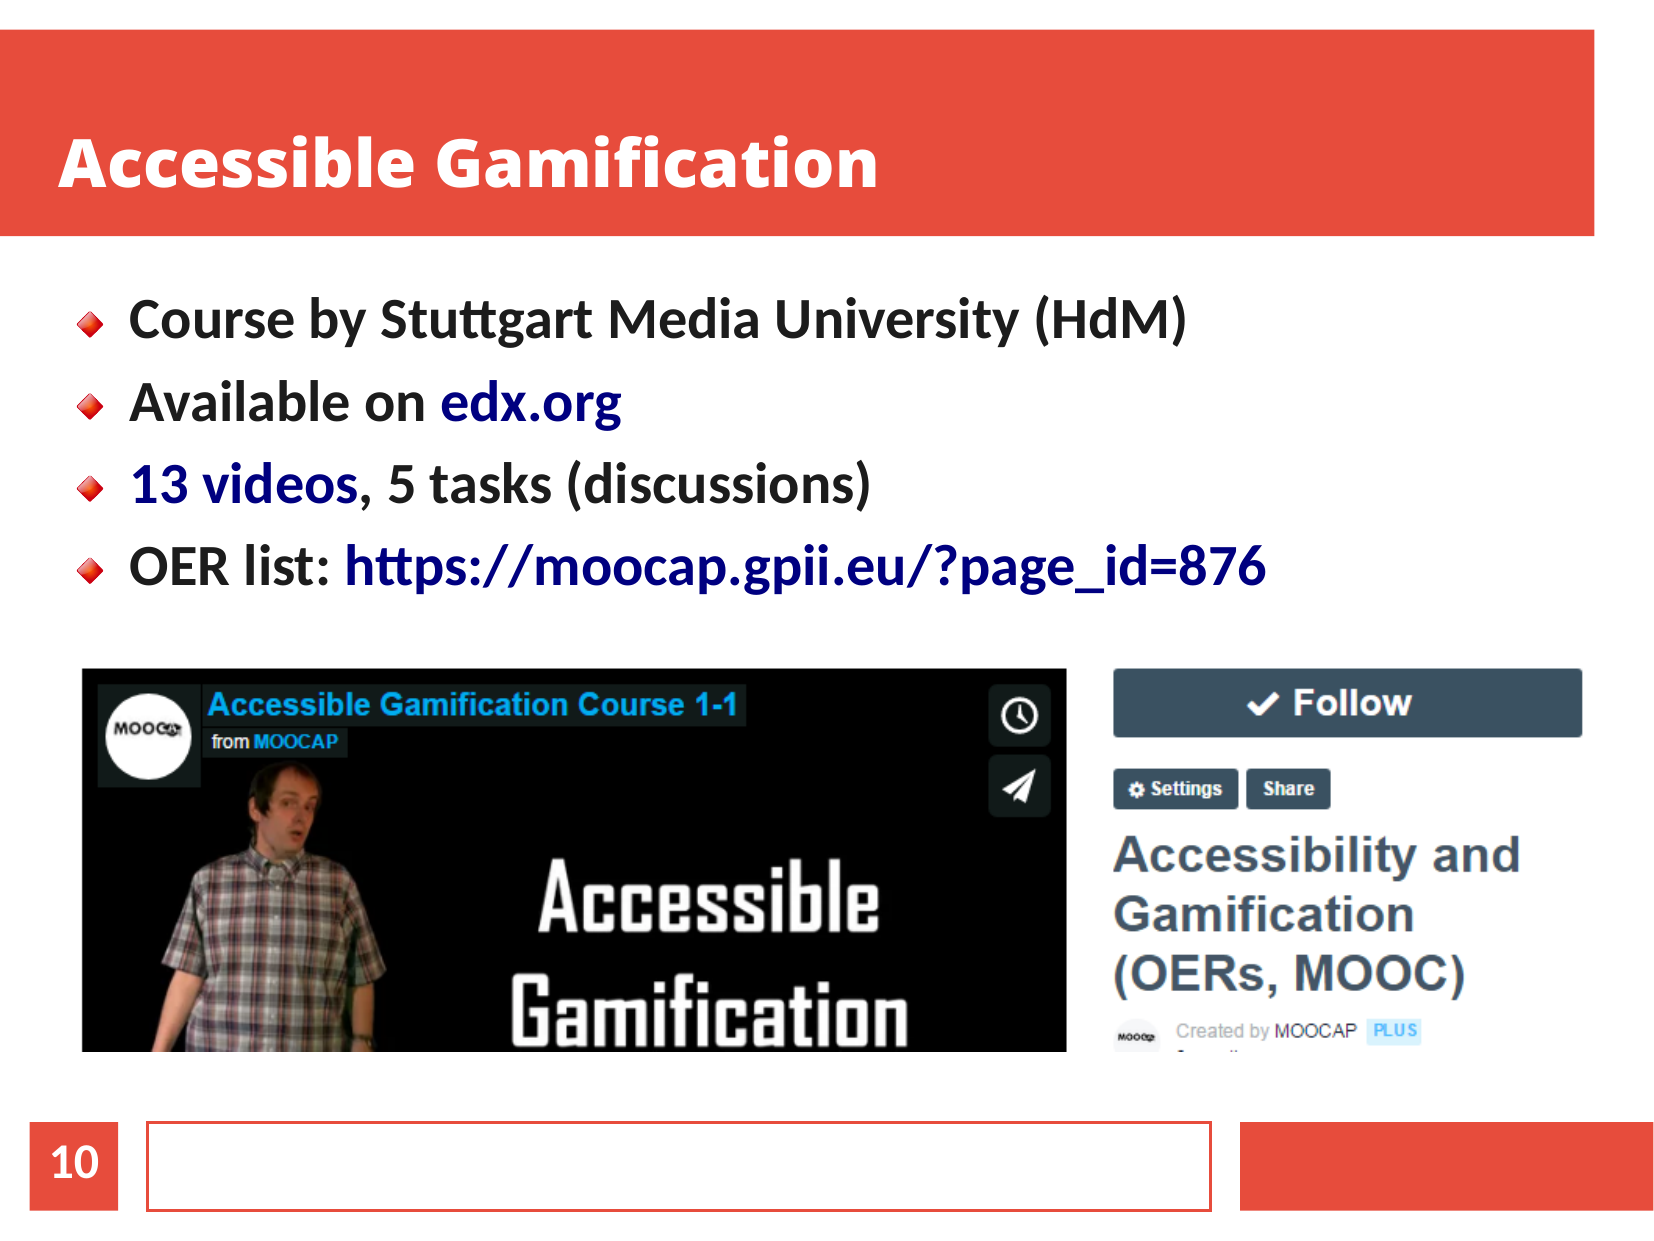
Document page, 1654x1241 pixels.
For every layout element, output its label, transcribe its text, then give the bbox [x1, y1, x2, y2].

picture [73, 661, 1595, 1052]
list Course by Stuttgart Media University (HdM) Available on edx.org 13 videos, 5 tasks (discussions) OER list: https://moocap.gpii.eu/?page_id=876 [59, 295, 1565, 1093]
title Accessible Gamification [59, 59, 1595, 207]
